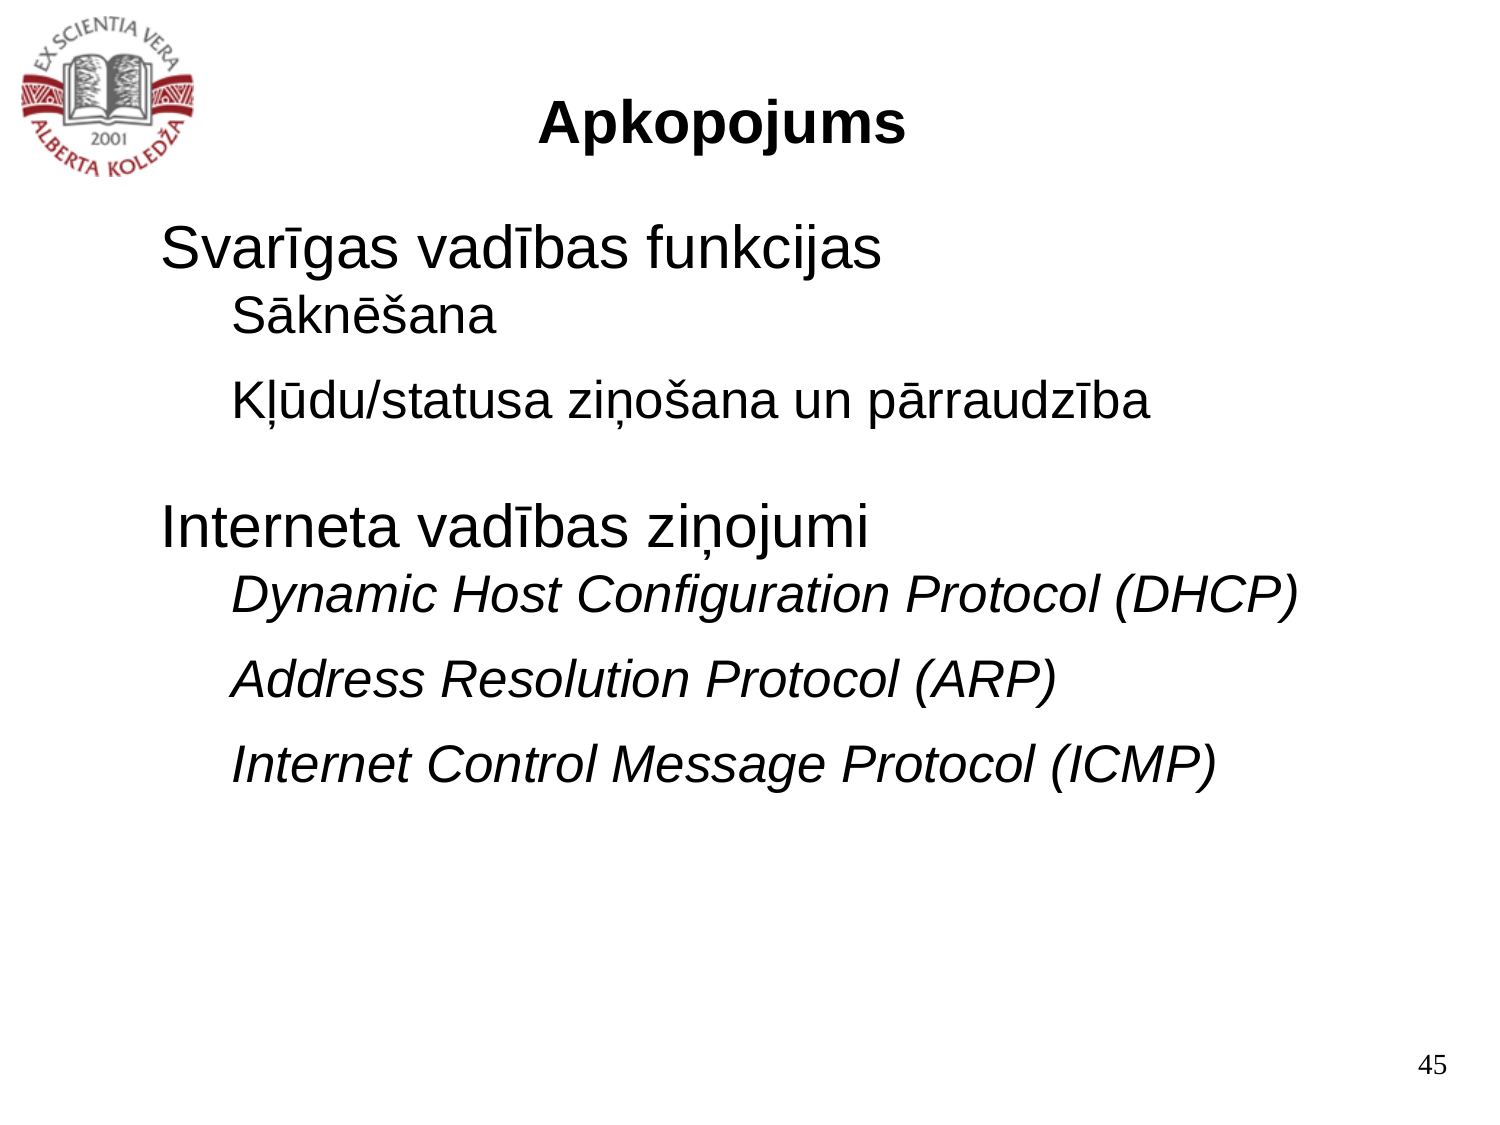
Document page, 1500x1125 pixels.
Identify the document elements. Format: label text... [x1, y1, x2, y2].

list Svarīgas vadības funkcijas Sāknēšana Kļūdu/statusa ziņošana un pārraudzība Interneta vadības ziņojumi Dynamic Host Configuration Protocol (DHCP) Address Resolution Protocol (ARP) Internet Control Message Protocol (ICMP) [74, 200, 1463, 1101]
title Apkopojums [50, 62, 1374, 175]
picture [21, 16, 194, 177]
